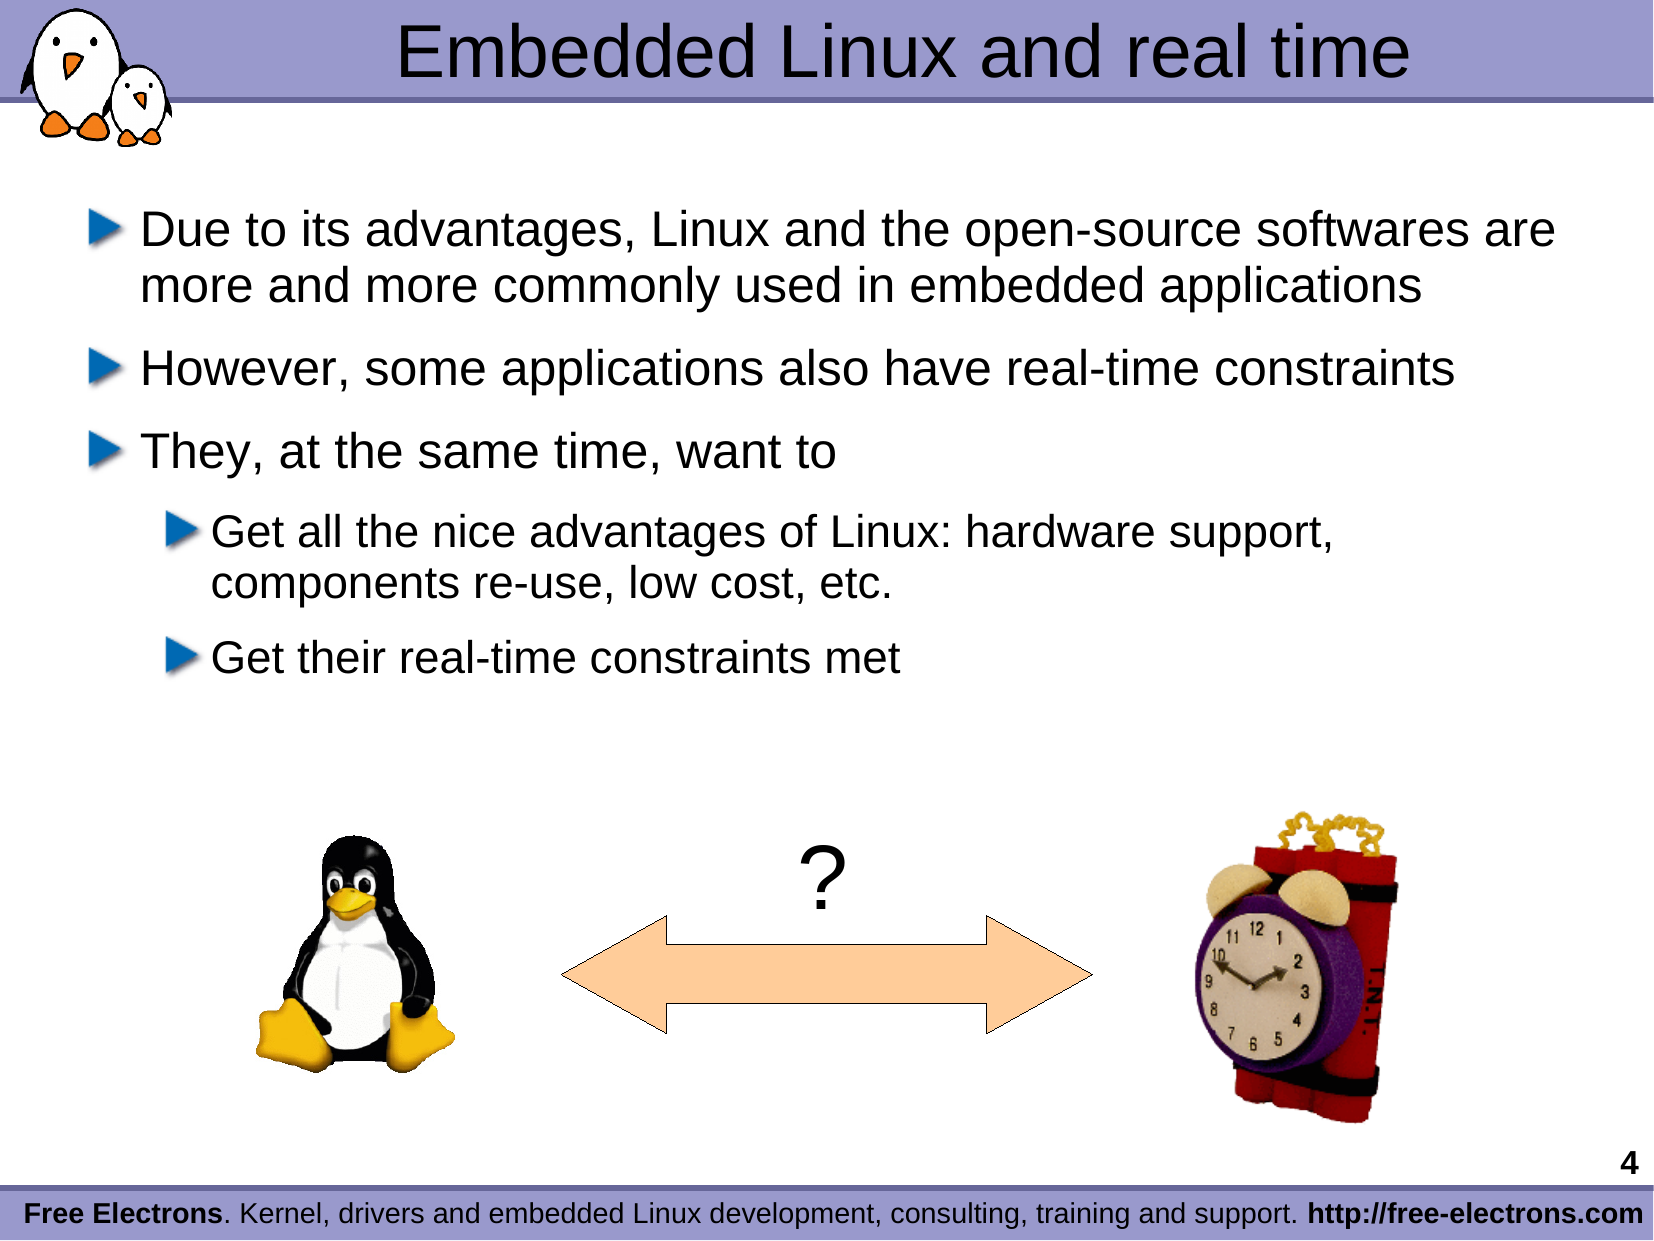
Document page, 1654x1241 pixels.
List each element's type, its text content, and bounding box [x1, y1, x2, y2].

title Embedded Linux and real time [178, 4, 1631, 98]
text_box ? [797, 826, 857, 941]
picture [20, 8, 172, 147]
list Due to its advantages, Linux and the open-source softwares are more and more commonly used in embedded applications However, some applications also have real-time constraints They, at the same time, want to Get all the nice advantages of Linux: hardware support, components re-use, low cost, etc. Get their real-time constraints met [68, 201, 1592, 1118]
picture [236, 806, 497, 1093]
picture [1181, 797, 1418, 1147]
text_box [561, 915, 1093, 1034]
